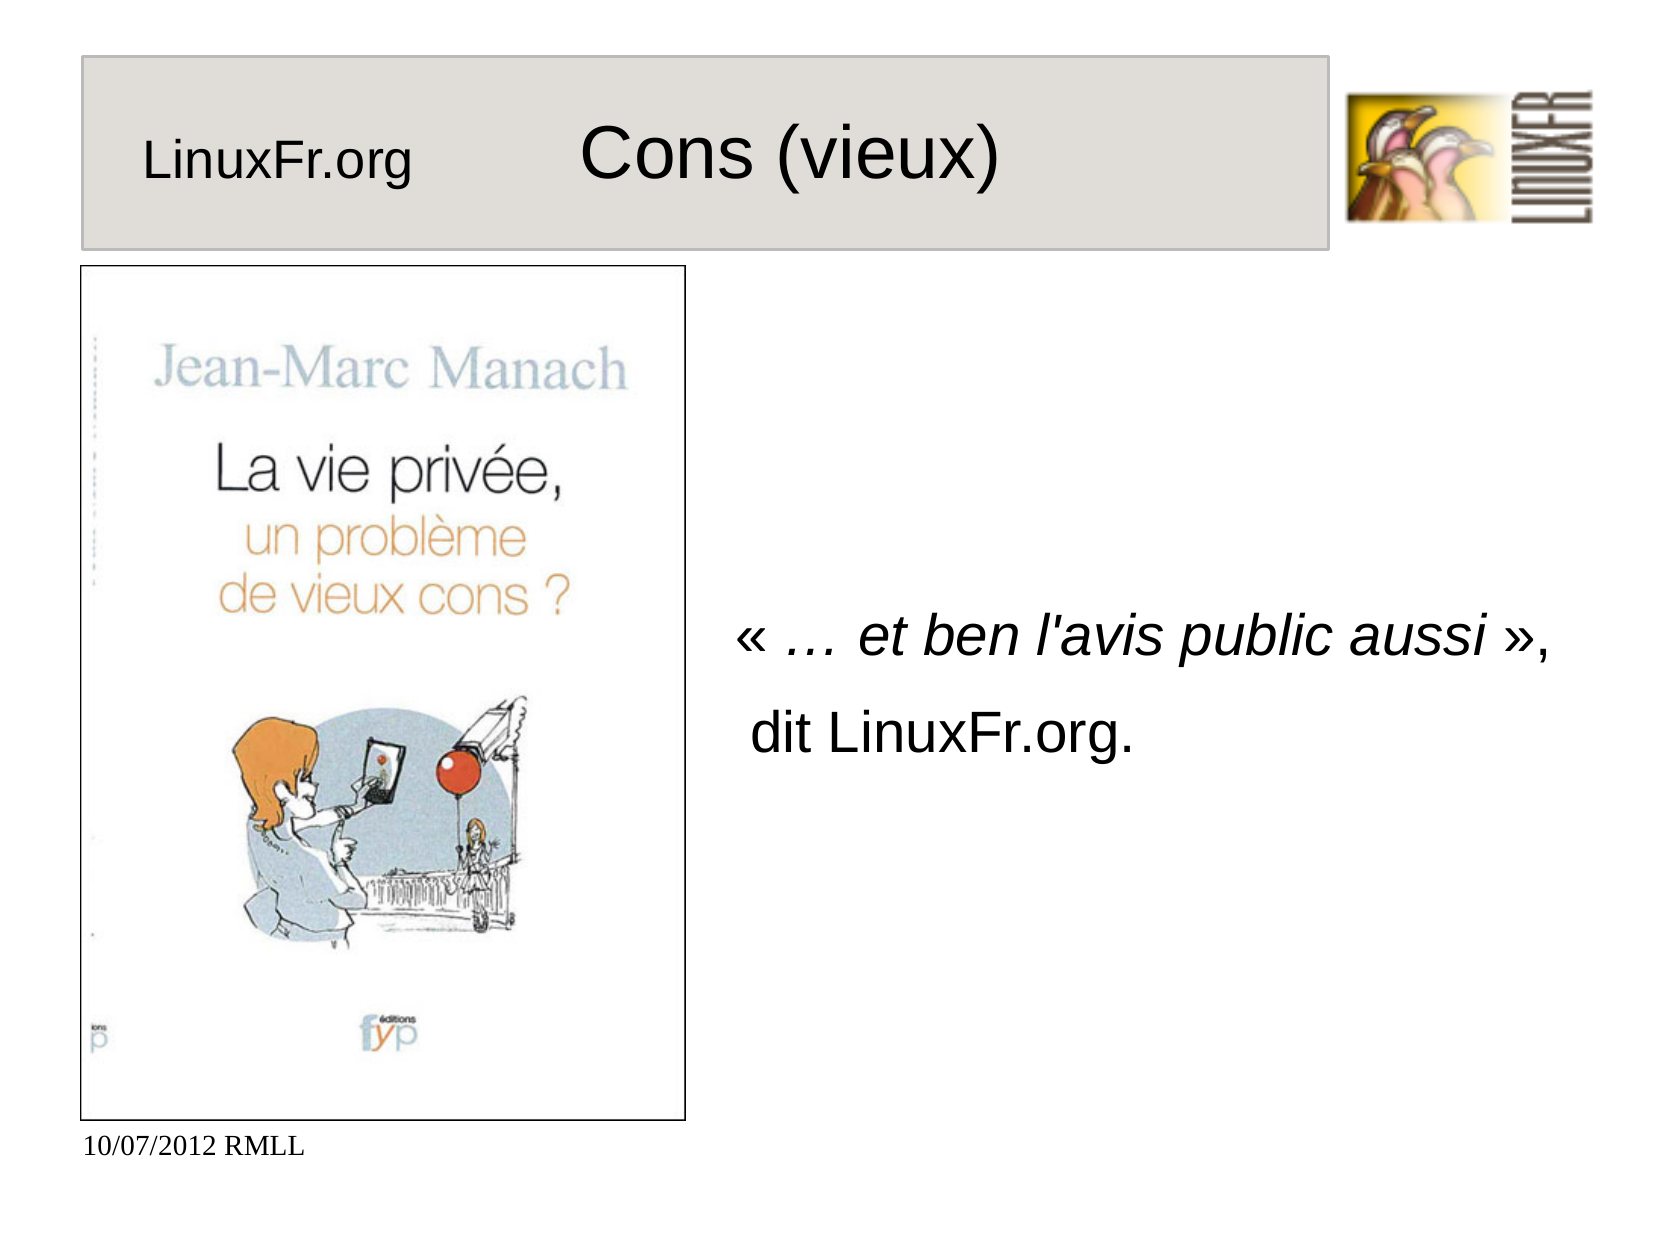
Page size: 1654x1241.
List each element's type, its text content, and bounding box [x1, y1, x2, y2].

text_box « … et ben l'avis public aussi », dit LinuxFr.org. [686, 472, 1595, 804]
title LinuxFr.org Cons (vieux) [82, 56, 1329, 250]
picture [80, 265, 686, 1121]
picture [1341, 88, 1601, 229]
